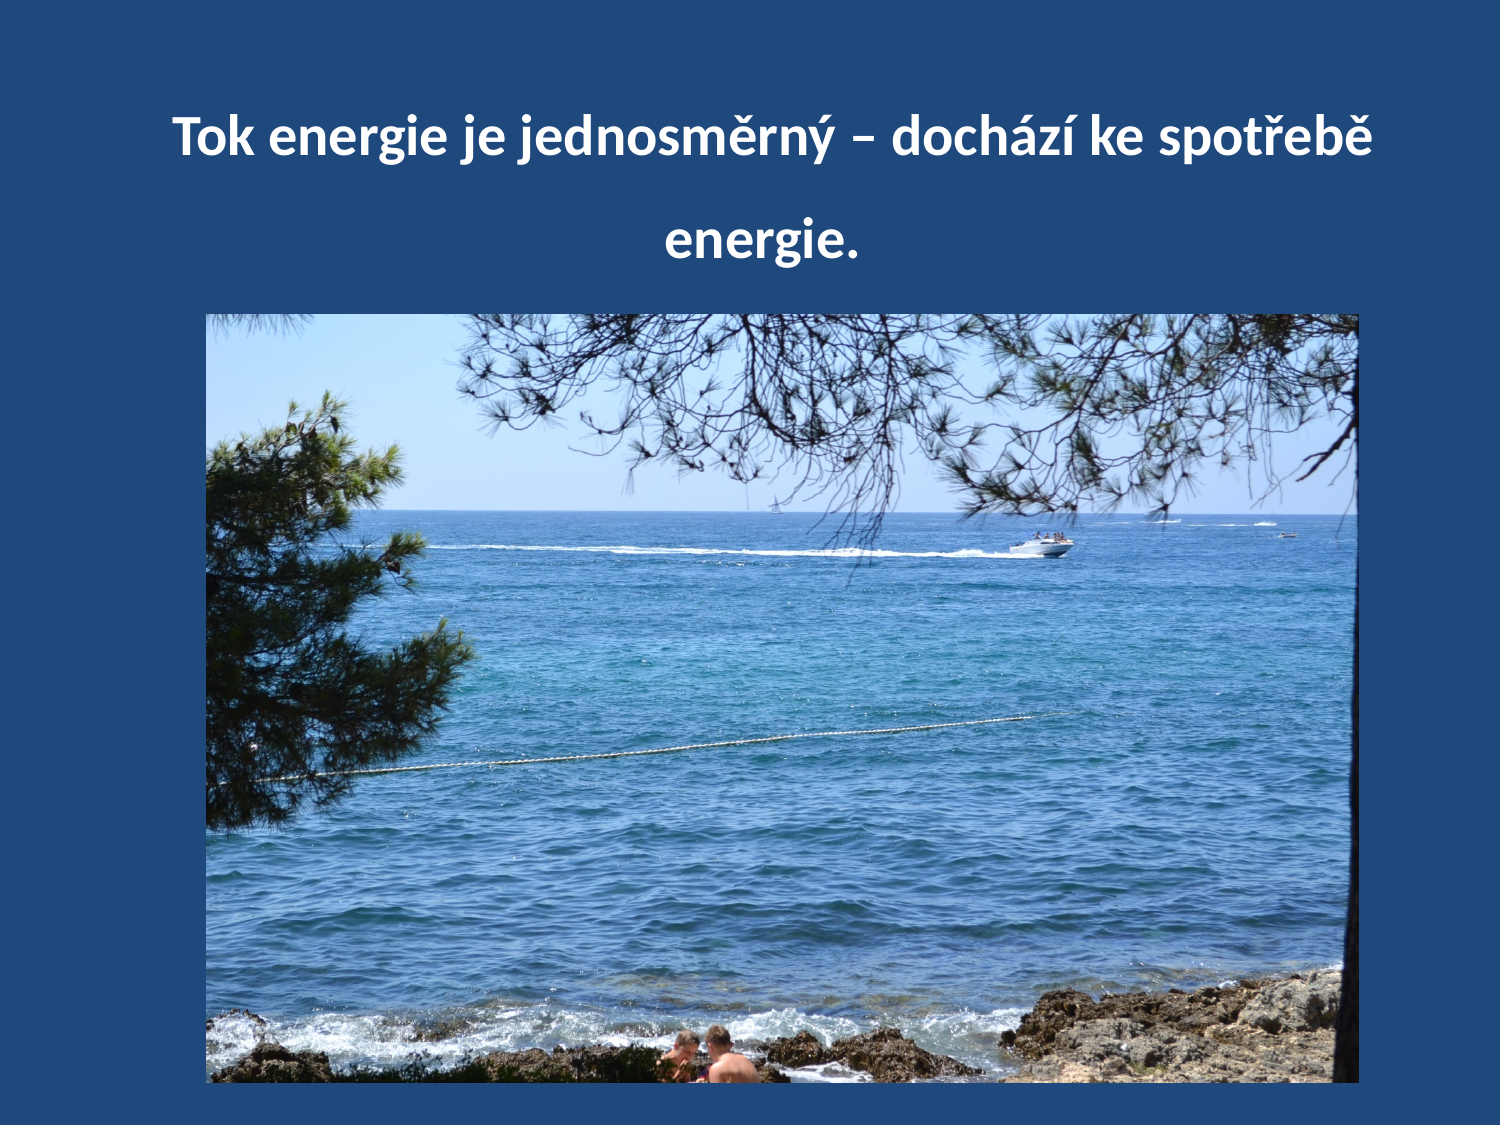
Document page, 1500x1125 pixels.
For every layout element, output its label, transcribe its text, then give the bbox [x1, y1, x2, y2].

picture [206, 314, 1359, 1083]
title Tok energie je jednosměrný – dochází ke spotřebě energie. [135, 66, 1411, 308]
